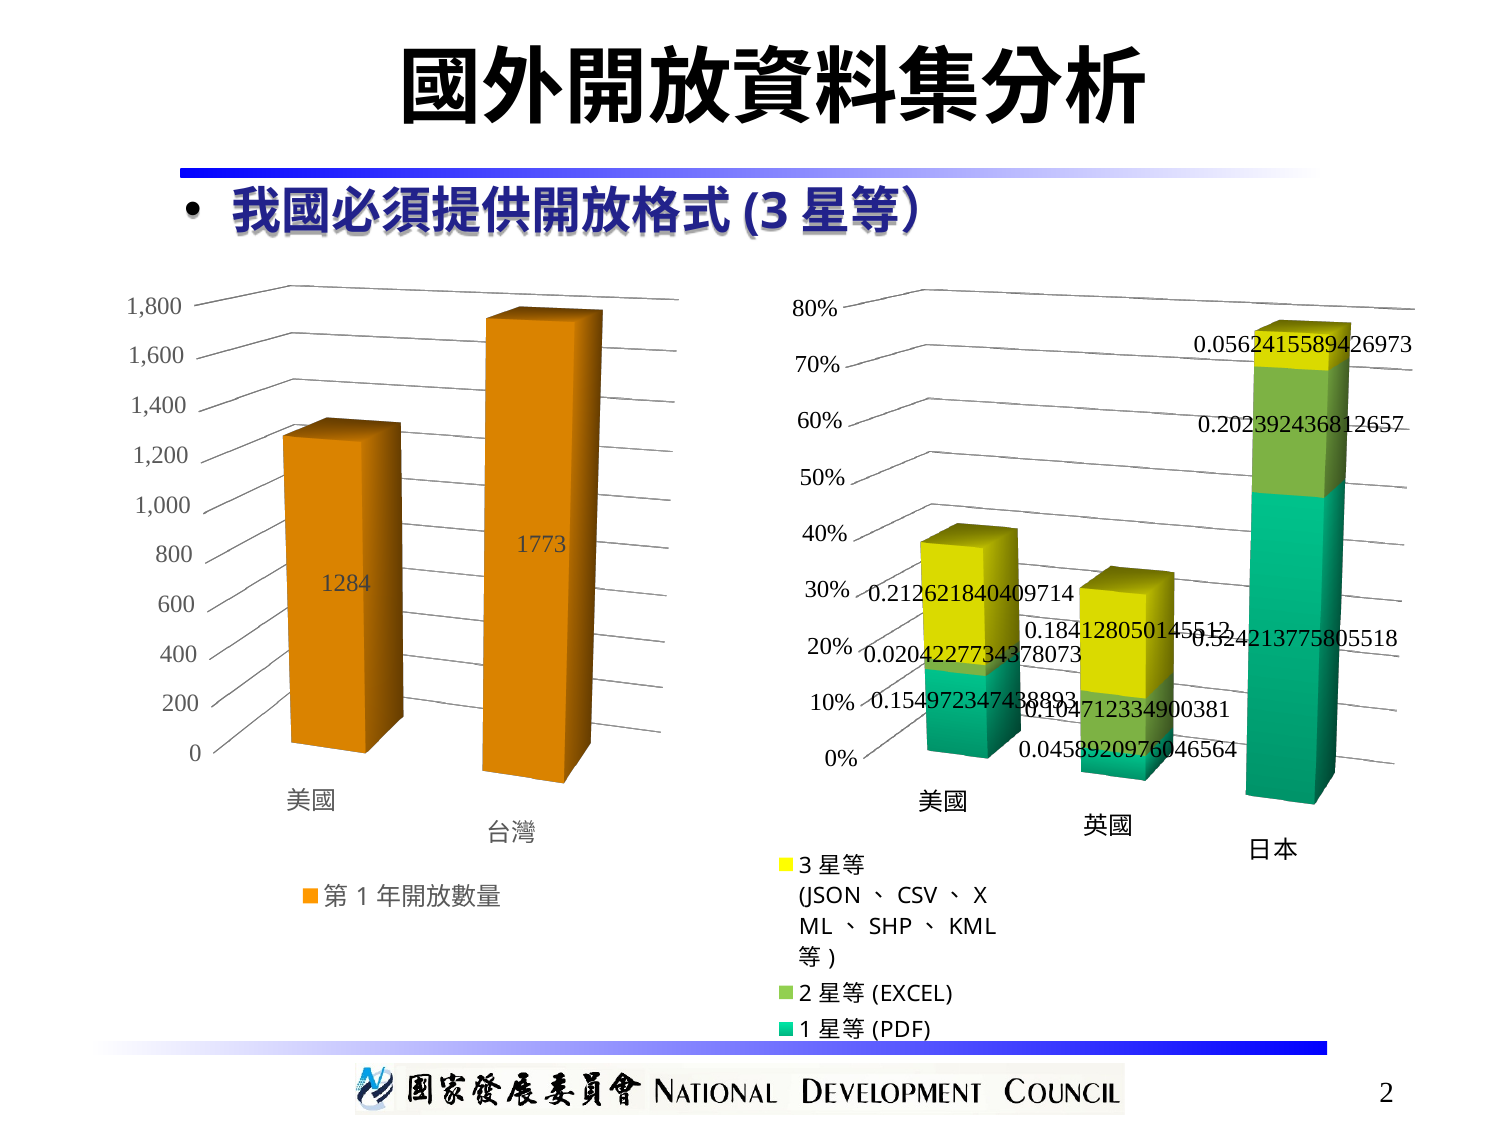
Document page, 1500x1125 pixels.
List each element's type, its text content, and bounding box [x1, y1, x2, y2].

text_box 2 [1364, 1070, 1490, 1106]
text_box 國外開放資料集分析 [97, 19, 1448, 147]
chart [771, 279, 1448, 1051]
chart [107, 272, 697, 920]
text_box 我國必須提供開放格式(3星等） [169, 170, 1251, 247]
text_box [1074, 1051, 1426, 1103]
